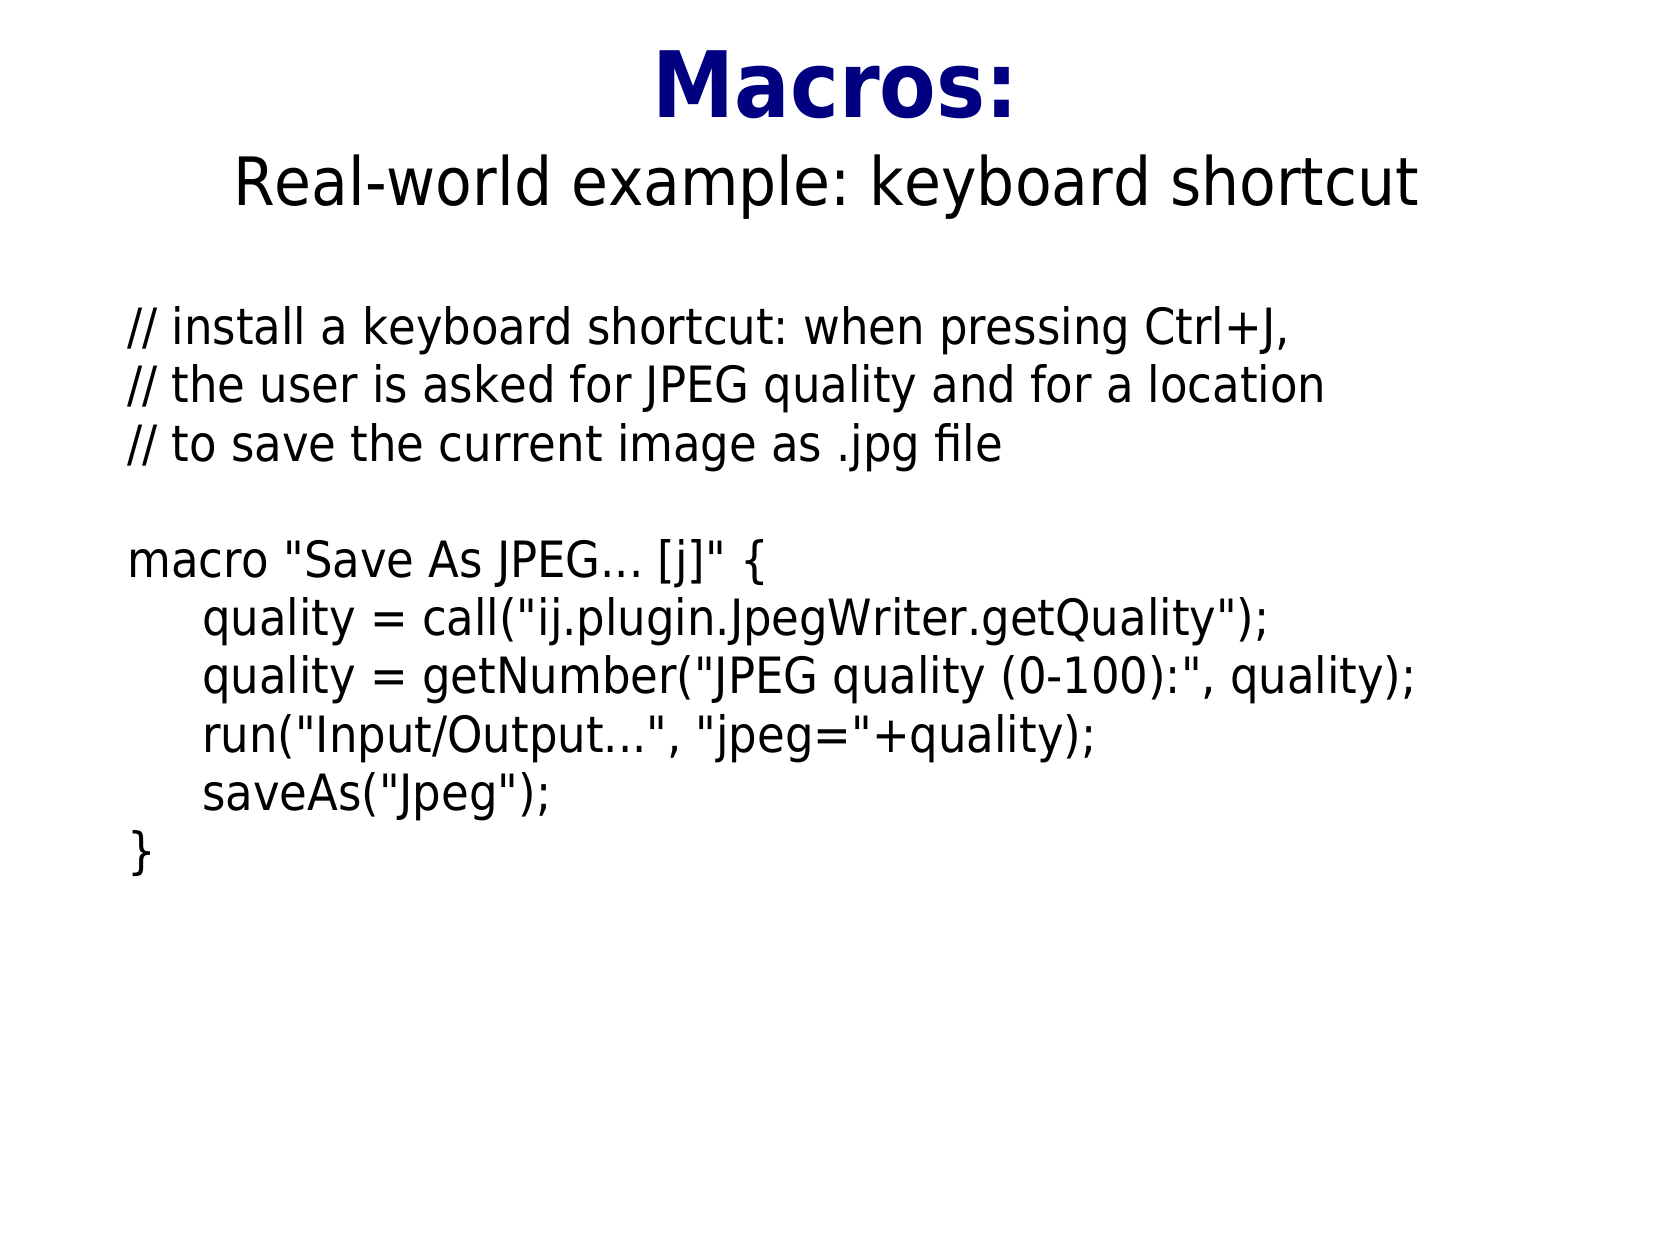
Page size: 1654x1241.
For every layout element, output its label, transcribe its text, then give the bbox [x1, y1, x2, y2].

title Macros: [82, 31, 1571, 141]
title Real-world example: keyboard shortcut [82, 141, 1571, 287]
text_box // install a keyboard shortcut: when pressing Ctrl+J, // the user is asked for JPEG quality and for a location // to save the current image as .jpg file macro "Save As JPEG... [j]" { quality = call("ij.plugin.JpegWriter.getQuality"); quality = getNumber("JPEG quality (0-100):", quality); run("Input/Output...", "jpeg="+quality); saveAs("Jpeg"); } [112, 290, 1576, 947]
